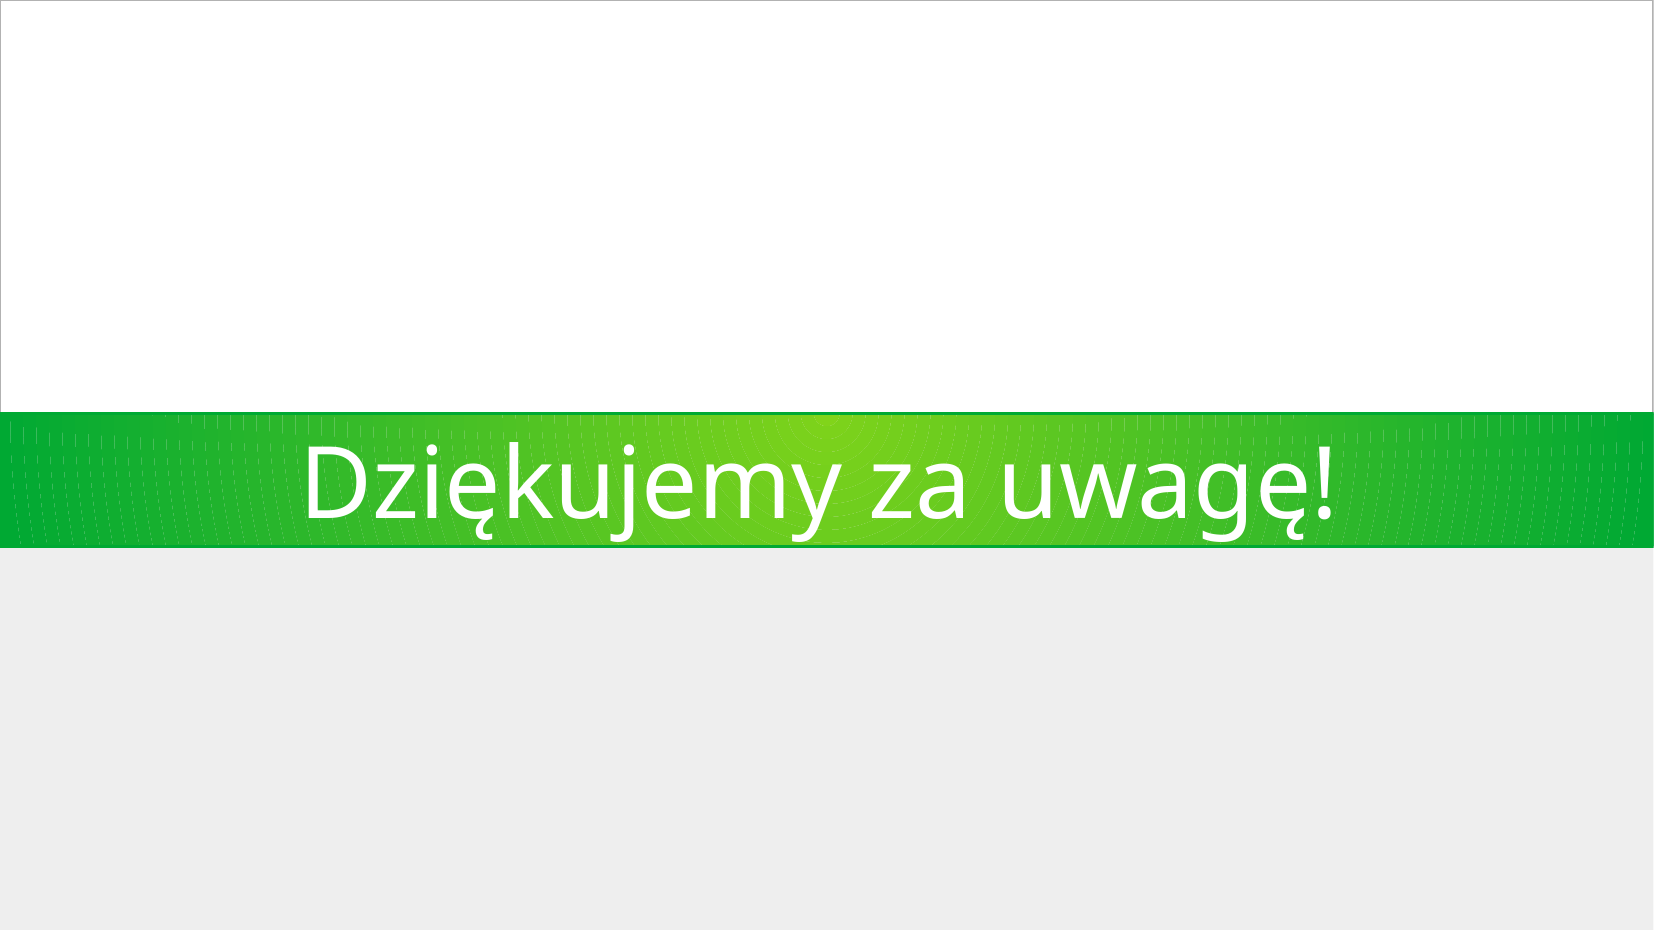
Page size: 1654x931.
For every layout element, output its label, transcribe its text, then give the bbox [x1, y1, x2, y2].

title Dziękujemy za uwagę! [73, 420, 1565, 540]
